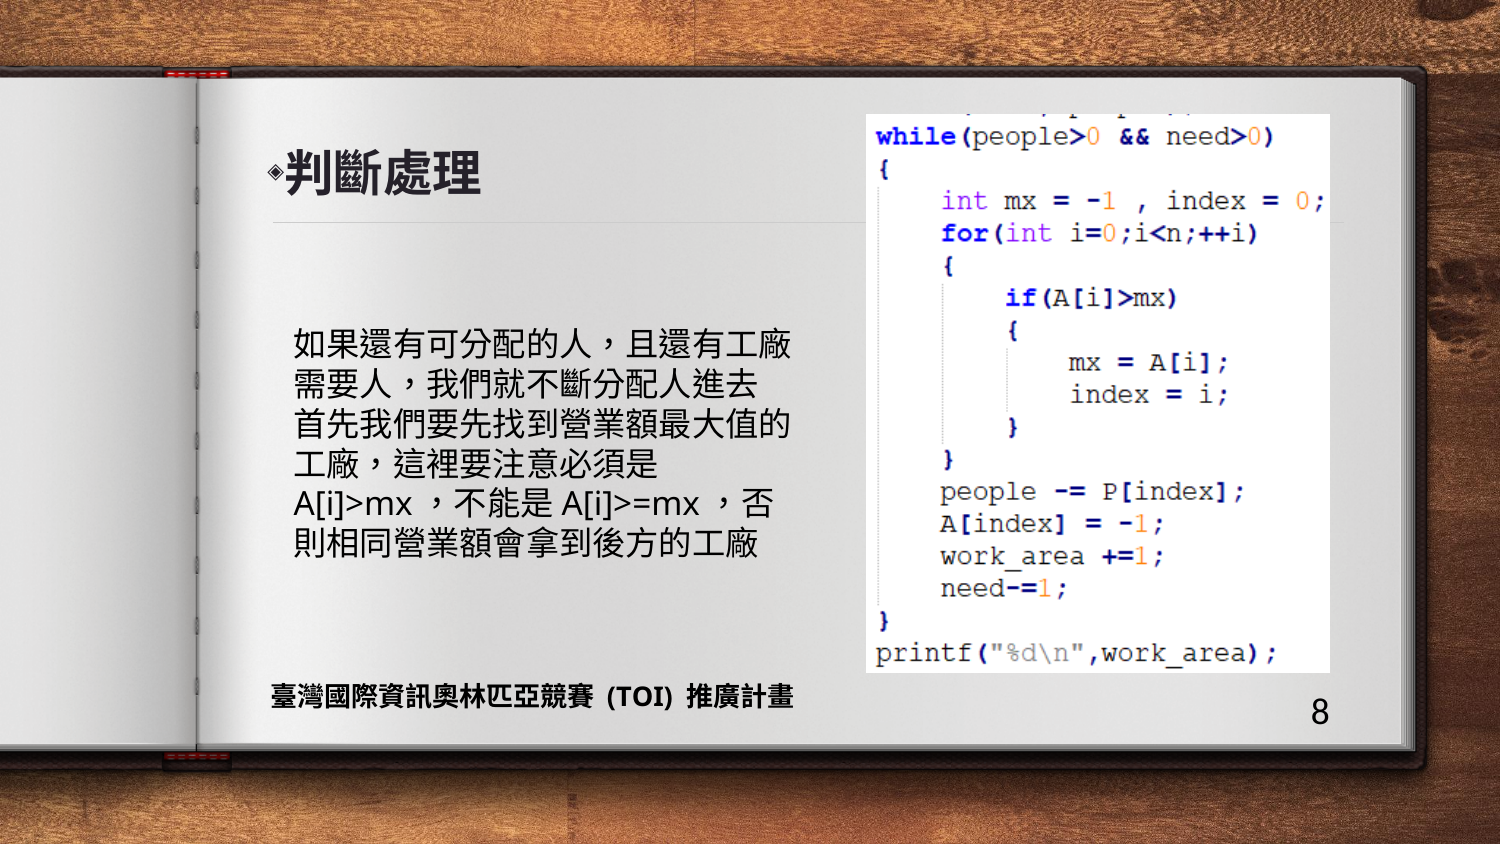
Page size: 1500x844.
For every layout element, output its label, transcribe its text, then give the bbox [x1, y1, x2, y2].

text_box 7 [1295, 672, 1386, 737]
text_box 如果還有可分配的人，且還有工廠需要人，我們就不斷分配人進去 首先我們要先找到營業額最大值的工廠，這裡要注意必須是 A[i]>mx，不能是A[i]>=mx，否則相同營業額會拿到後方的工廠 [278, 315, 811, 573]
picture [866, 114, 1330, 673]
list 判斷處理 [252, 126, 866, 216]
